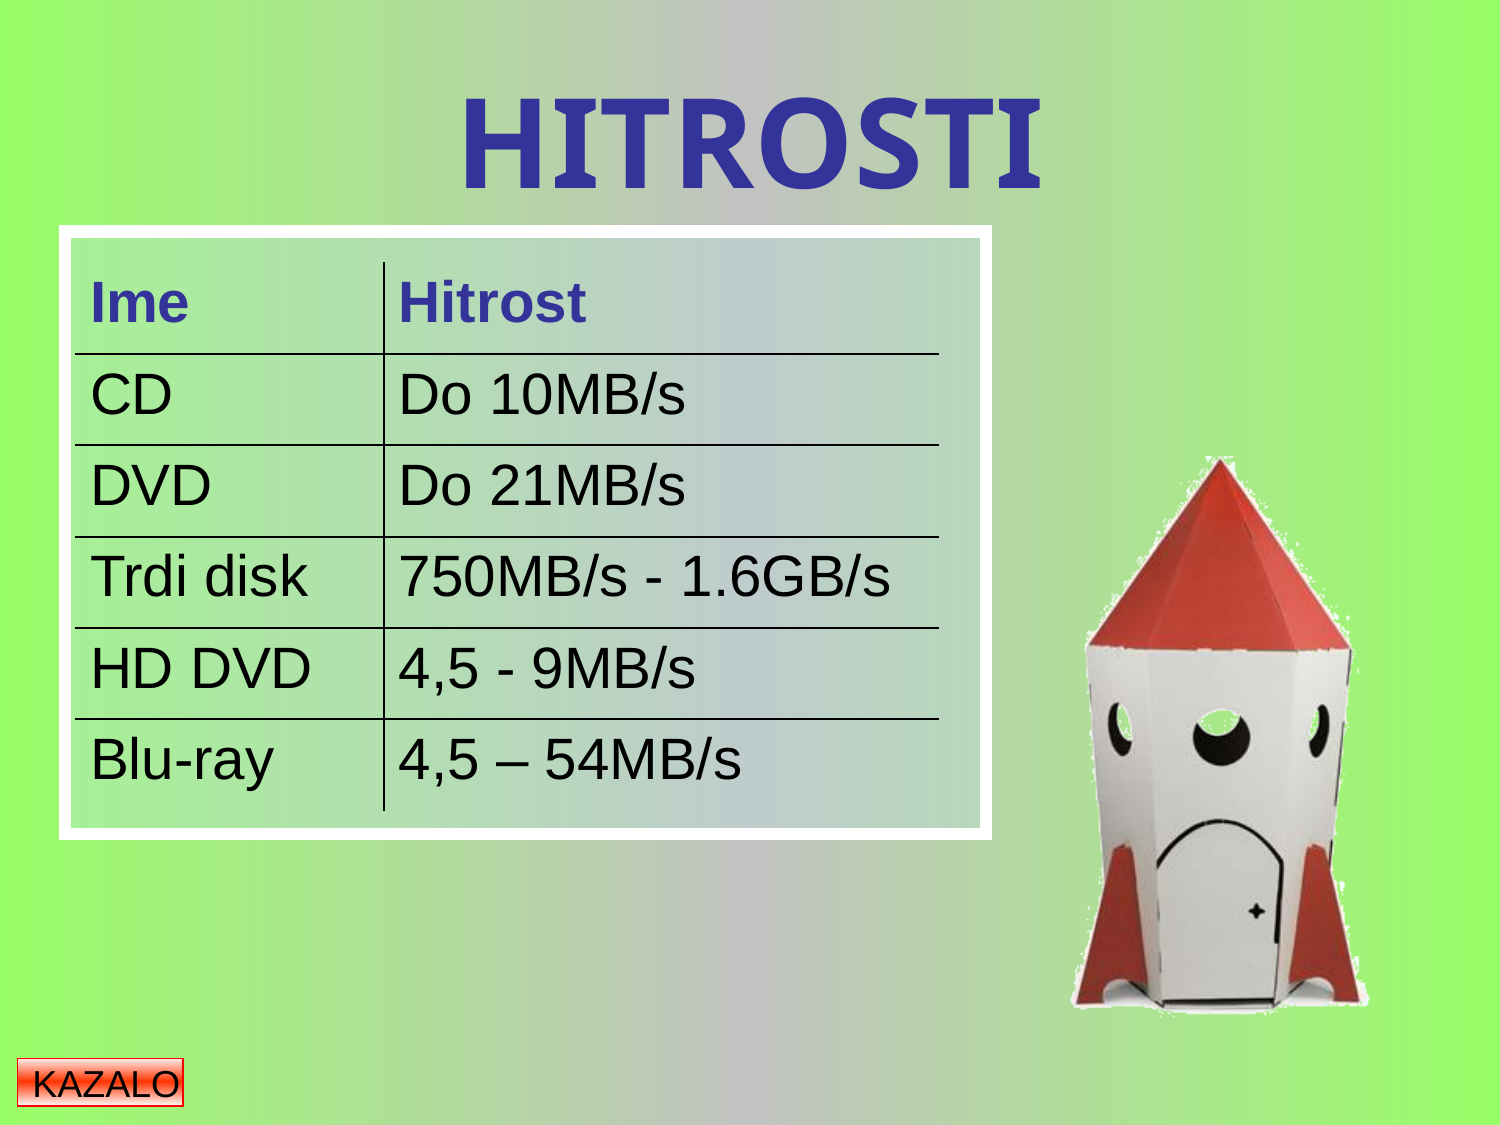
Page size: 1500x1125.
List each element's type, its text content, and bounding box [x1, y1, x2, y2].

table_cell Do 10MB/s [385, 355, 939, 444]
title HITROSTI [75, 45, 1425, 233]
table_header Ime [75, 262, 383, 353]
table_cell 750MB/s - 1.6GB/s [385, 538, 939, 627]
text_box [64, 231, 987, 835]
table_cell HD DVD [75, 629, 383, 718]
table_cell 4,5 - 9MB/s [385, 629, 939, 718]
table_header Hitrost [385, 262, 939, 353]
table_cell CD [75, 355, 383, 444]
picture [974, 456, 1475, 1019]
table_cell Do 21MB/s [385, 446, 939, 536]
text_box KAZALO [17, 1058, 183, 1106]
table_cell Blu-ray [75, 720, 383, 811]
table_cell 4,5 – 54MB/s [385, 720, 939, 811]
table_cell Trdi disk [75, 538, 383, 627]
table_cell DVD [75, 446, 383, 536]
